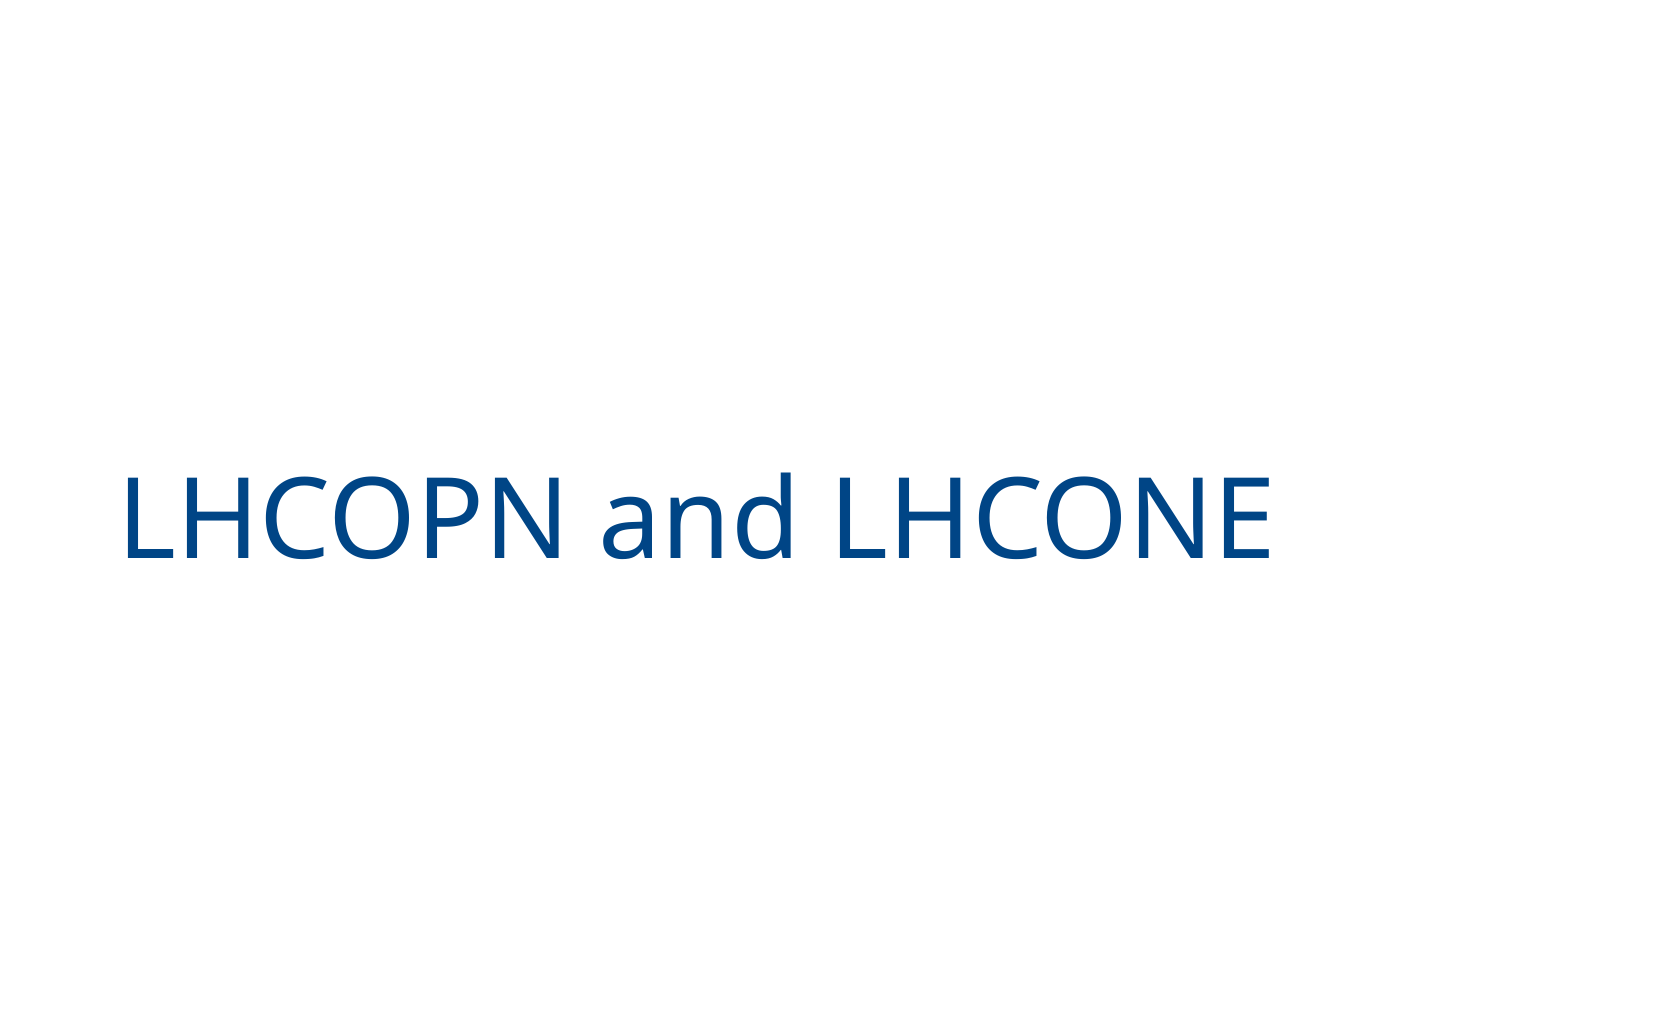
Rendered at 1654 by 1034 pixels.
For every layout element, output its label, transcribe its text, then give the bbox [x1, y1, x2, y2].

title LHCOPN and LHCONE [117, 279, 1633, 886]
